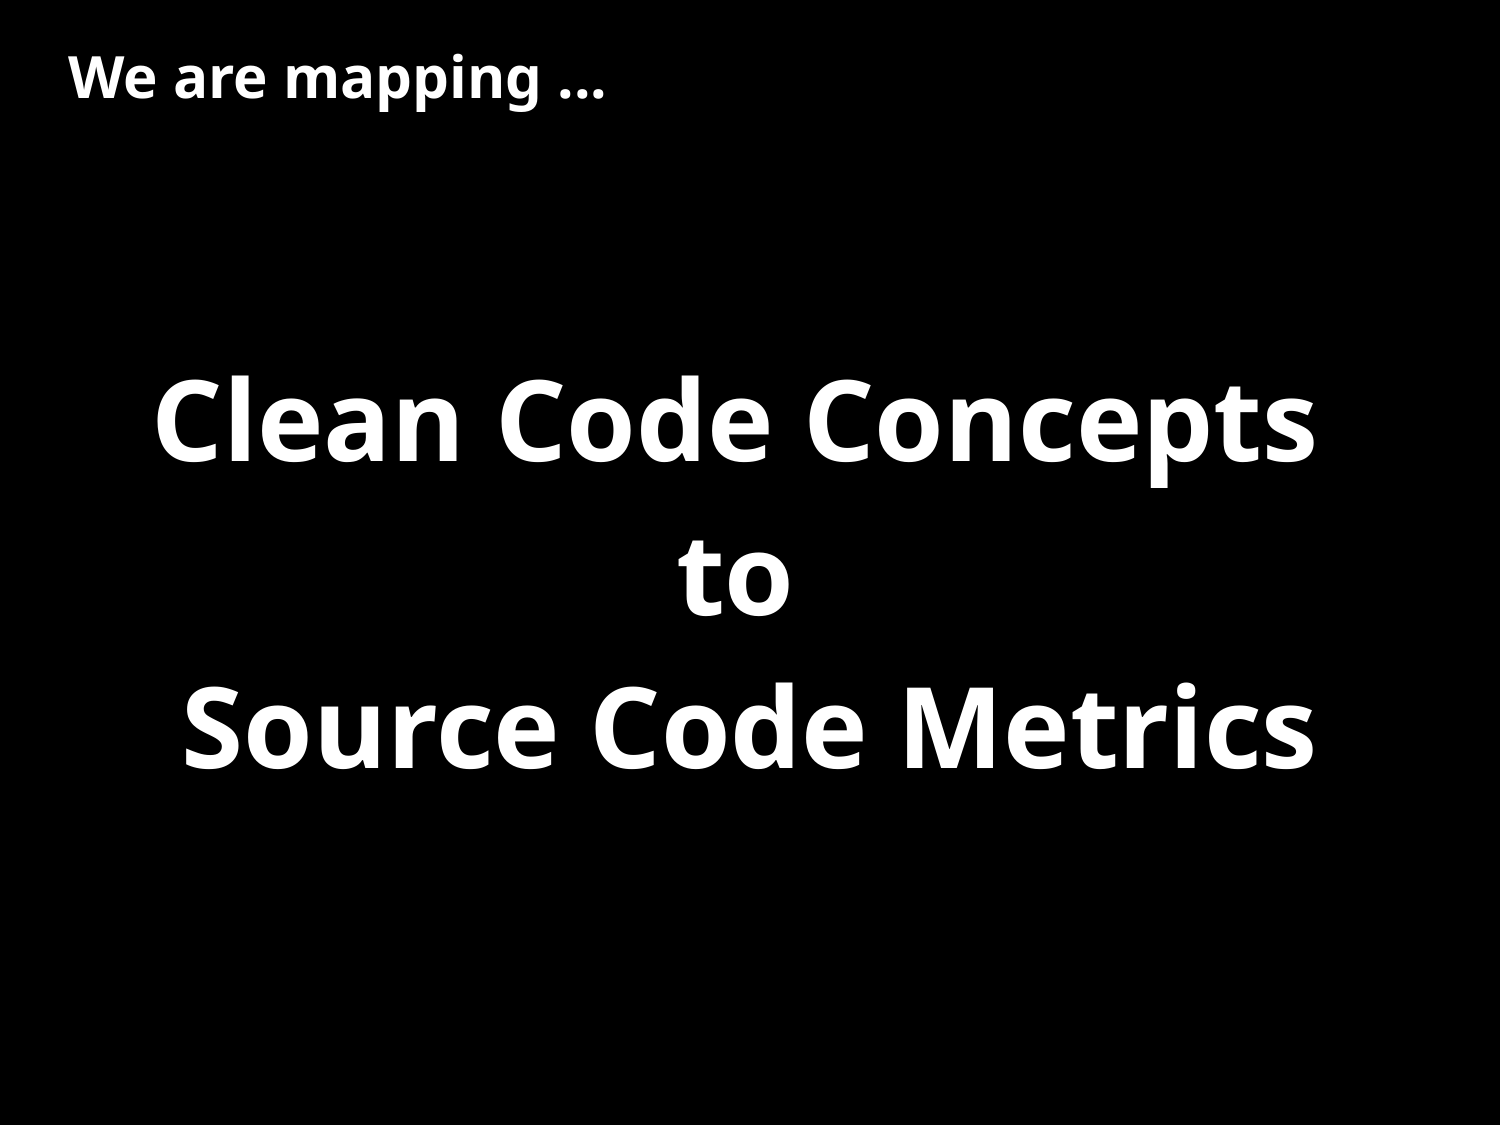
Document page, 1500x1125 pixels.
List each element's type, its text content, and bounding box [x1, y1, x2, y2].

text_box We are mapping ... [68, 42, 1152, 111]
title Clean Code Concepts to Source Code Metrics [75, 44, 1425, 1099]
